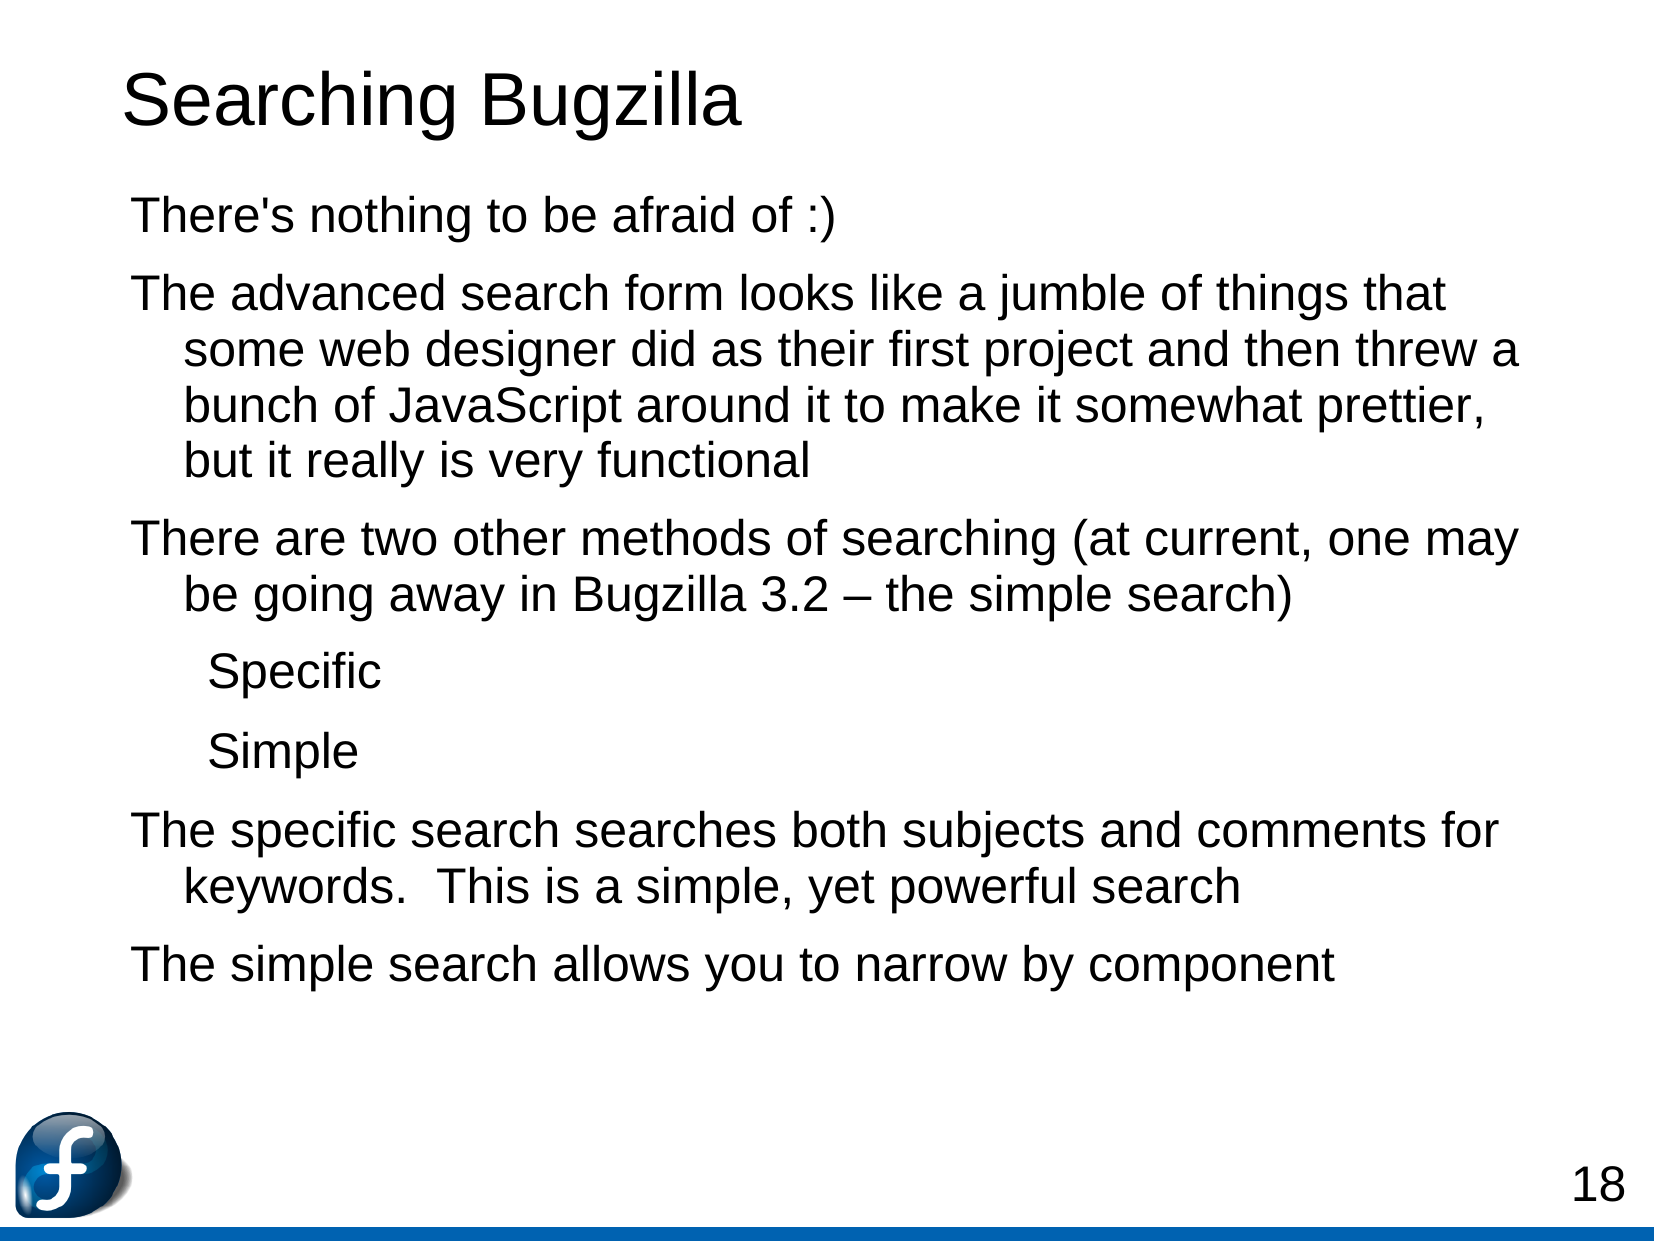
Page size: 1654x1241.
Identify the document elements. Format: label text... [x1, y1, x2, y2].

picture [11, 1105, 133, 1227]
title Searching Bugzilla [121, 37, 1533, 161]
list There's nothing to be afraid of :) The advanced search form looks like a jumble of things that some web designer did as their first project and then threw a bunch of JavaScript around it to make it somewhat prettier, but it really is very functional There are two other methods of searching (at current, one may be going away in Bugzilla 3.2 – the simple search) Specific Simple The specific search searches both subjects and comments for keywords. This is a simple, yet powerful search The simple search allows you to narrow by component [112, 187, 1567, 1126]
text_box <number> [1398, 1156, 1627, 1219]
